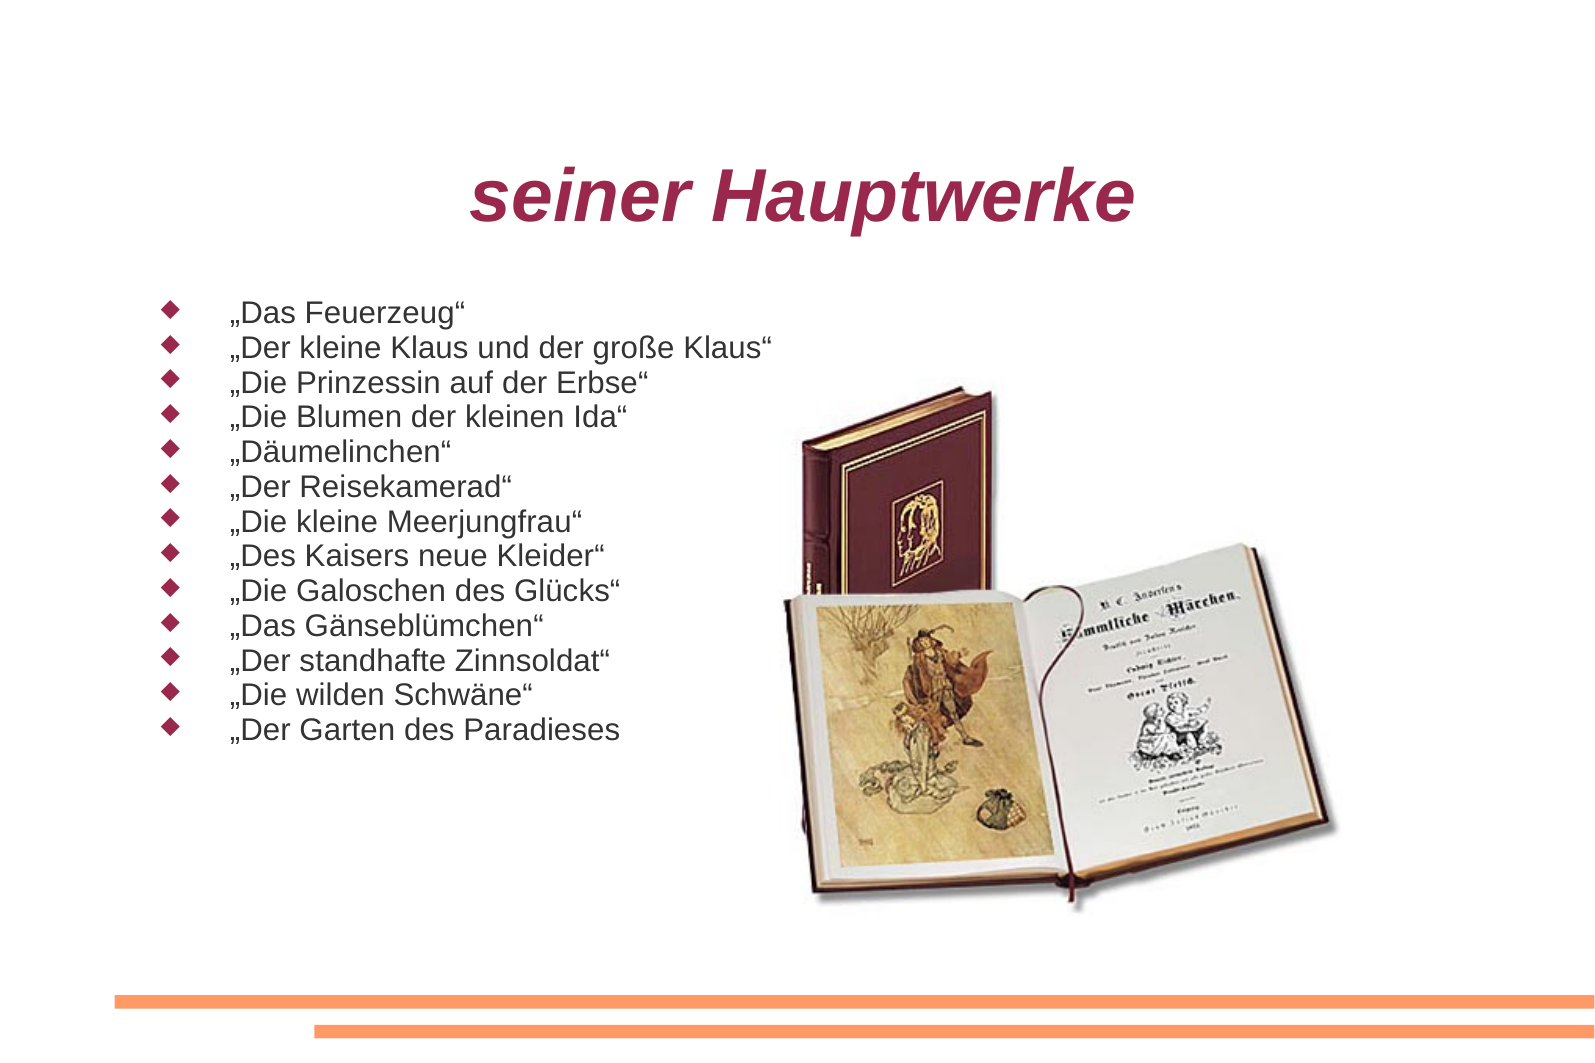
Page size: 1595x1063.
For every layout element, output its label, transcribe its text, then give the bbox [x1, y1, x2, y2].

list „Das Feuerzeug“ „Der kleine Klaus und der große Klaus“ „Die Prinzessin auf der Erbse“ „Die Blumen der kleinen Ida“ „Däumelinchen“ „Der Reisekamerad“ „Die kleine Meerjungfrau“ „Des Kaisers neue Kleider“ „Die Galoschen des Glücks“ „Das Gänseblümchen“ „Der standhafte Zinnsoldat“ „Die wilden Schwäne“ „Der Garten des Paradieses [147, 295, 1479, 966]
picture [779, 377, 1352, 921]
title seiner Hauptwerke [106, 106, 1501, 284]
